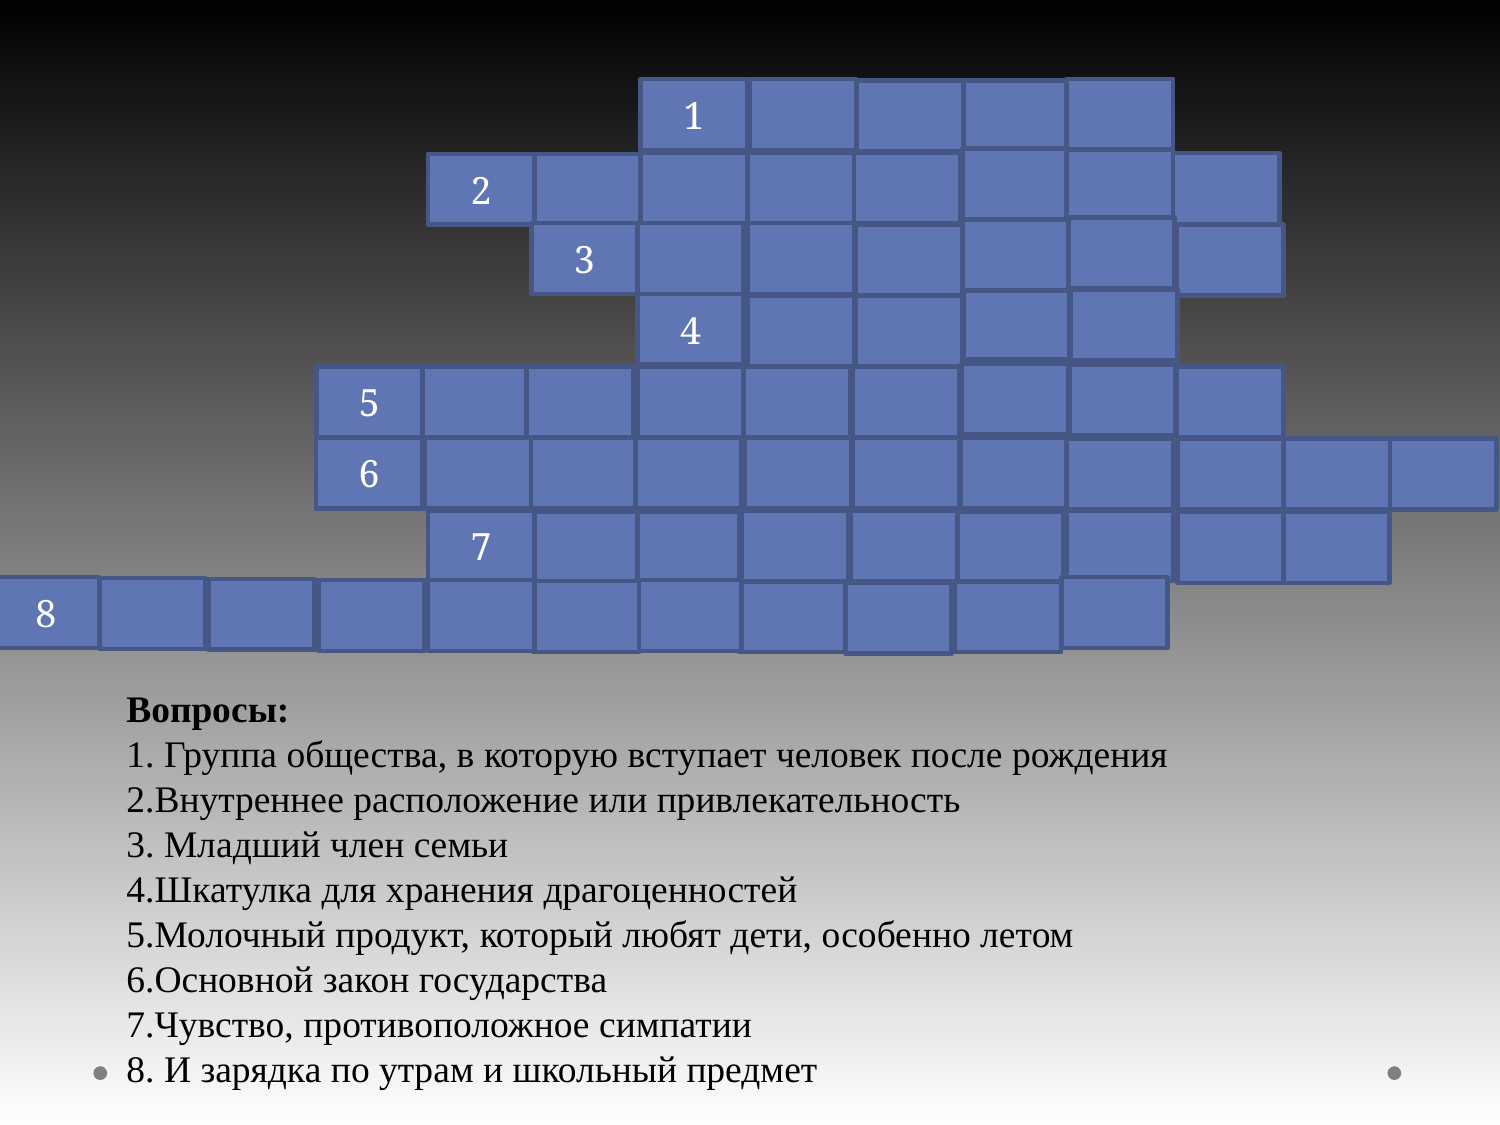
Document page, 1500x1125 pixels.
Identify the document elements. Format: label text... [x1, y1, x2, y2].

text_box 1 [640, 79, 747, 150]
text_box 2 [428, 153, 535, 225]
text_box 7 [428, 510, 535, 580]
text_box 5 [316, 366, 422, 437]
text_box 8 [0, 577, 100, 648]
text_box [208, 578, 315, 650]
text_box Вопросы: 1. Группа общества, в которую вступает человек после рождения 2.Внутреннее расположение или привлекательность 3. Младший член семьи 4.Шкатулка для хранения драгоценностей 5.Молочный продукт, который любят дети, особенно летом 6.Основной закон государства 7.Чувство, противоположное симпатии 8. И зарядка по утрам и школьный предмет [111, 678, 1500, 1098]
text_box [99, 578, 206, 649]
text_box [1177, 512, 1390, 583]
text_box [422, 79, 1284, 509]
text_box 4 [637, 293, 744, 365]
text_box 3 [531, 223, 638, 294]
text_box [1177, 366, 1497, 510]
text_box [318, 580, 425, 651]
text_box 6 [316, 437, 423, 509]
text_box [428, 437, 1173, 654]
